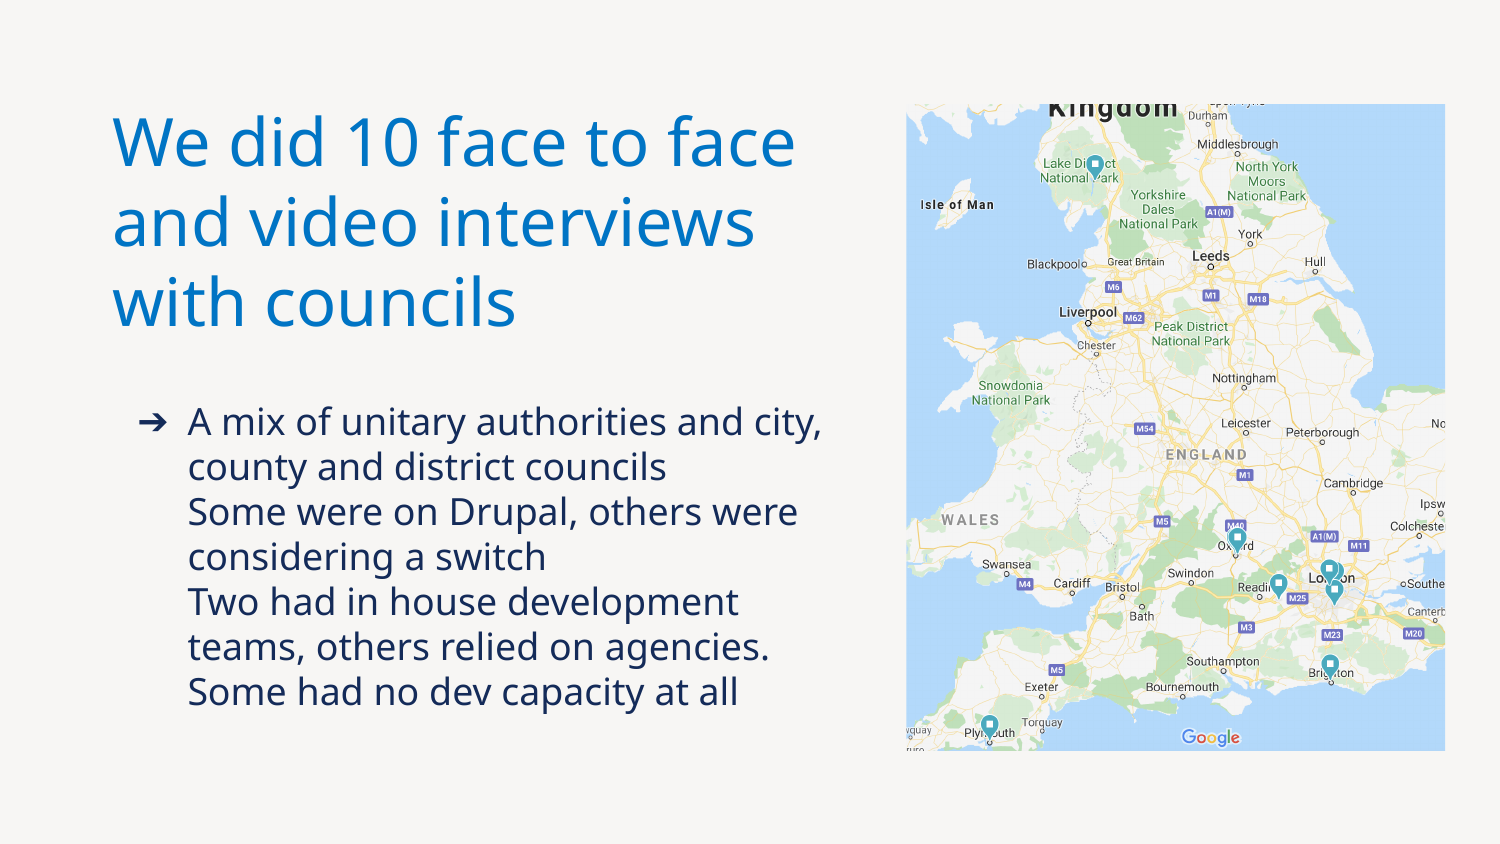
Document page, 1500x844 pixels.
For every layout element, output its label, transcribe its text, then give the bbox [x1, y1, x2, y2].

title A mix of unitary authorities and city, county and district councils Some were on Drupal, others were considering a switch Two had in house development teams, others relied on agencies. Some had no dev capacity at all [112, 397, 831, 688]
title We did 10 face to face and video interviews with councils [112, 99, 858, 271]
picture [906, 104, 1446, 751]
